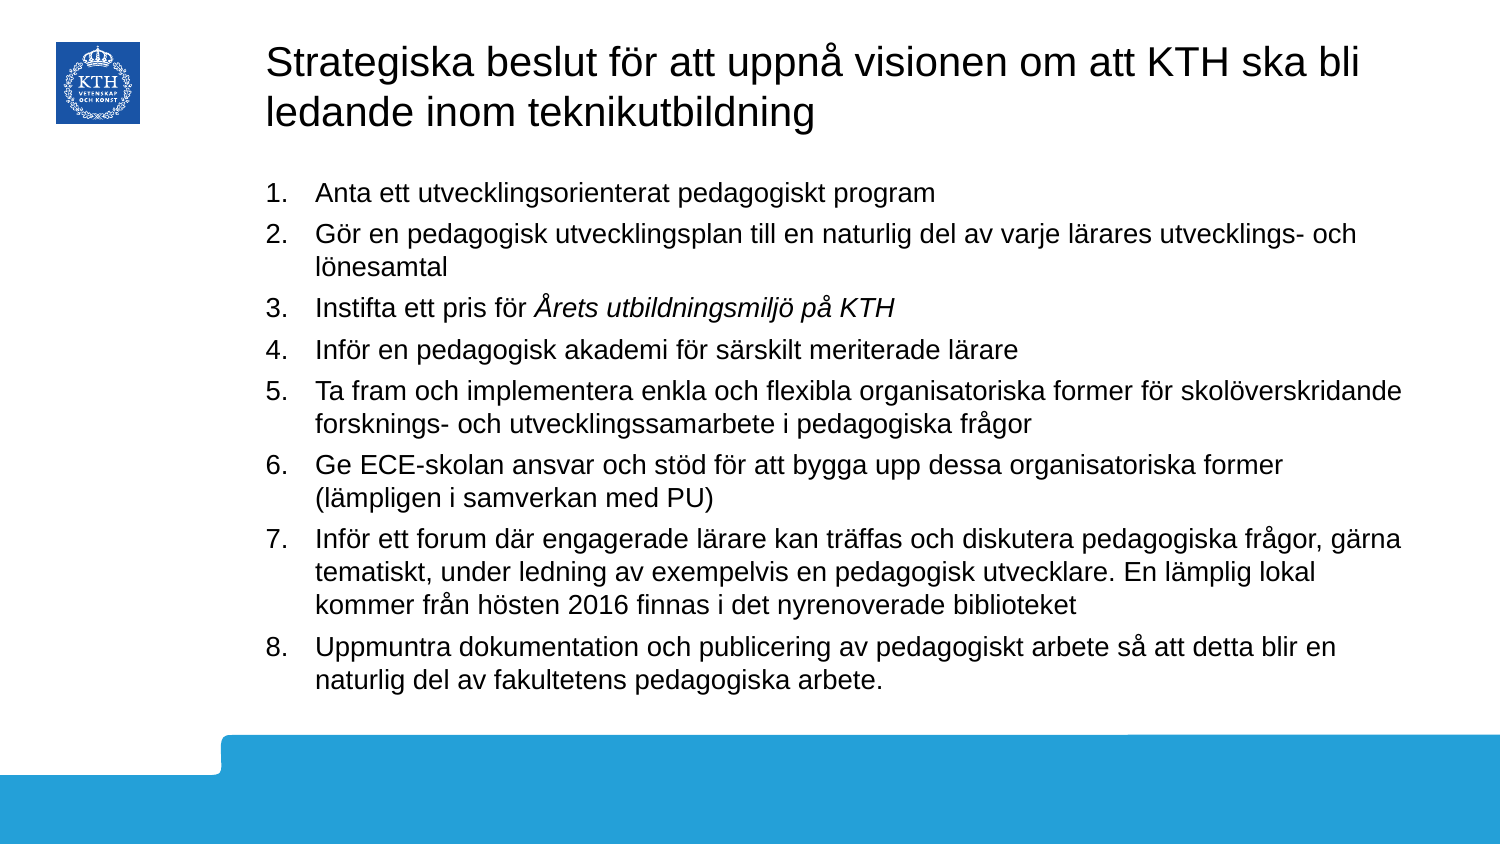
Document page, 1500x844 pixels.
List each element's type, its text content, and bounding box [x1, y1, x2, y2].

title Strategiska beslut för att uppnå visionen om att KTH ska bli ledande inom teknikutbildning [265, 53, 1404, 136]
list Anta ett utvecklingsorienterat pedagogiskt program Gör en pedagogisk utvecklingsplan till en naturlig del av varje lärares utvecklings- och lönesamtal Instifta ett pris för Årets utbildningsmiljö på KTH Inför en pedagogisk akademi för särskilt meriterade lärare Ta fram och implementera enkla och flexibla organisatoriska former för skolöverskridande forsknings- och utvecklingssamarbete i pedagogiska frågor Ge ECE-skolan ansvar och stöd för att bygga upp dessa organisatoriska former (lämpligen i samverkan med PU) Inför ett forum där engagerade lärare kan träffas och diskutera pedagogiska frågor, gärna tematiskt, under ledning av exempelvis en pedagogisk utvecklare. En lämplig lokal kommer från hösten 2016 finnas i det nyrenoverade biblioteket Uppmuntra dokumentation och publicering av pedagogiskt arbete så att detta blir en naturlig del av fakultetens pedagogiska arbete. [265, 174, 1404, 697]
